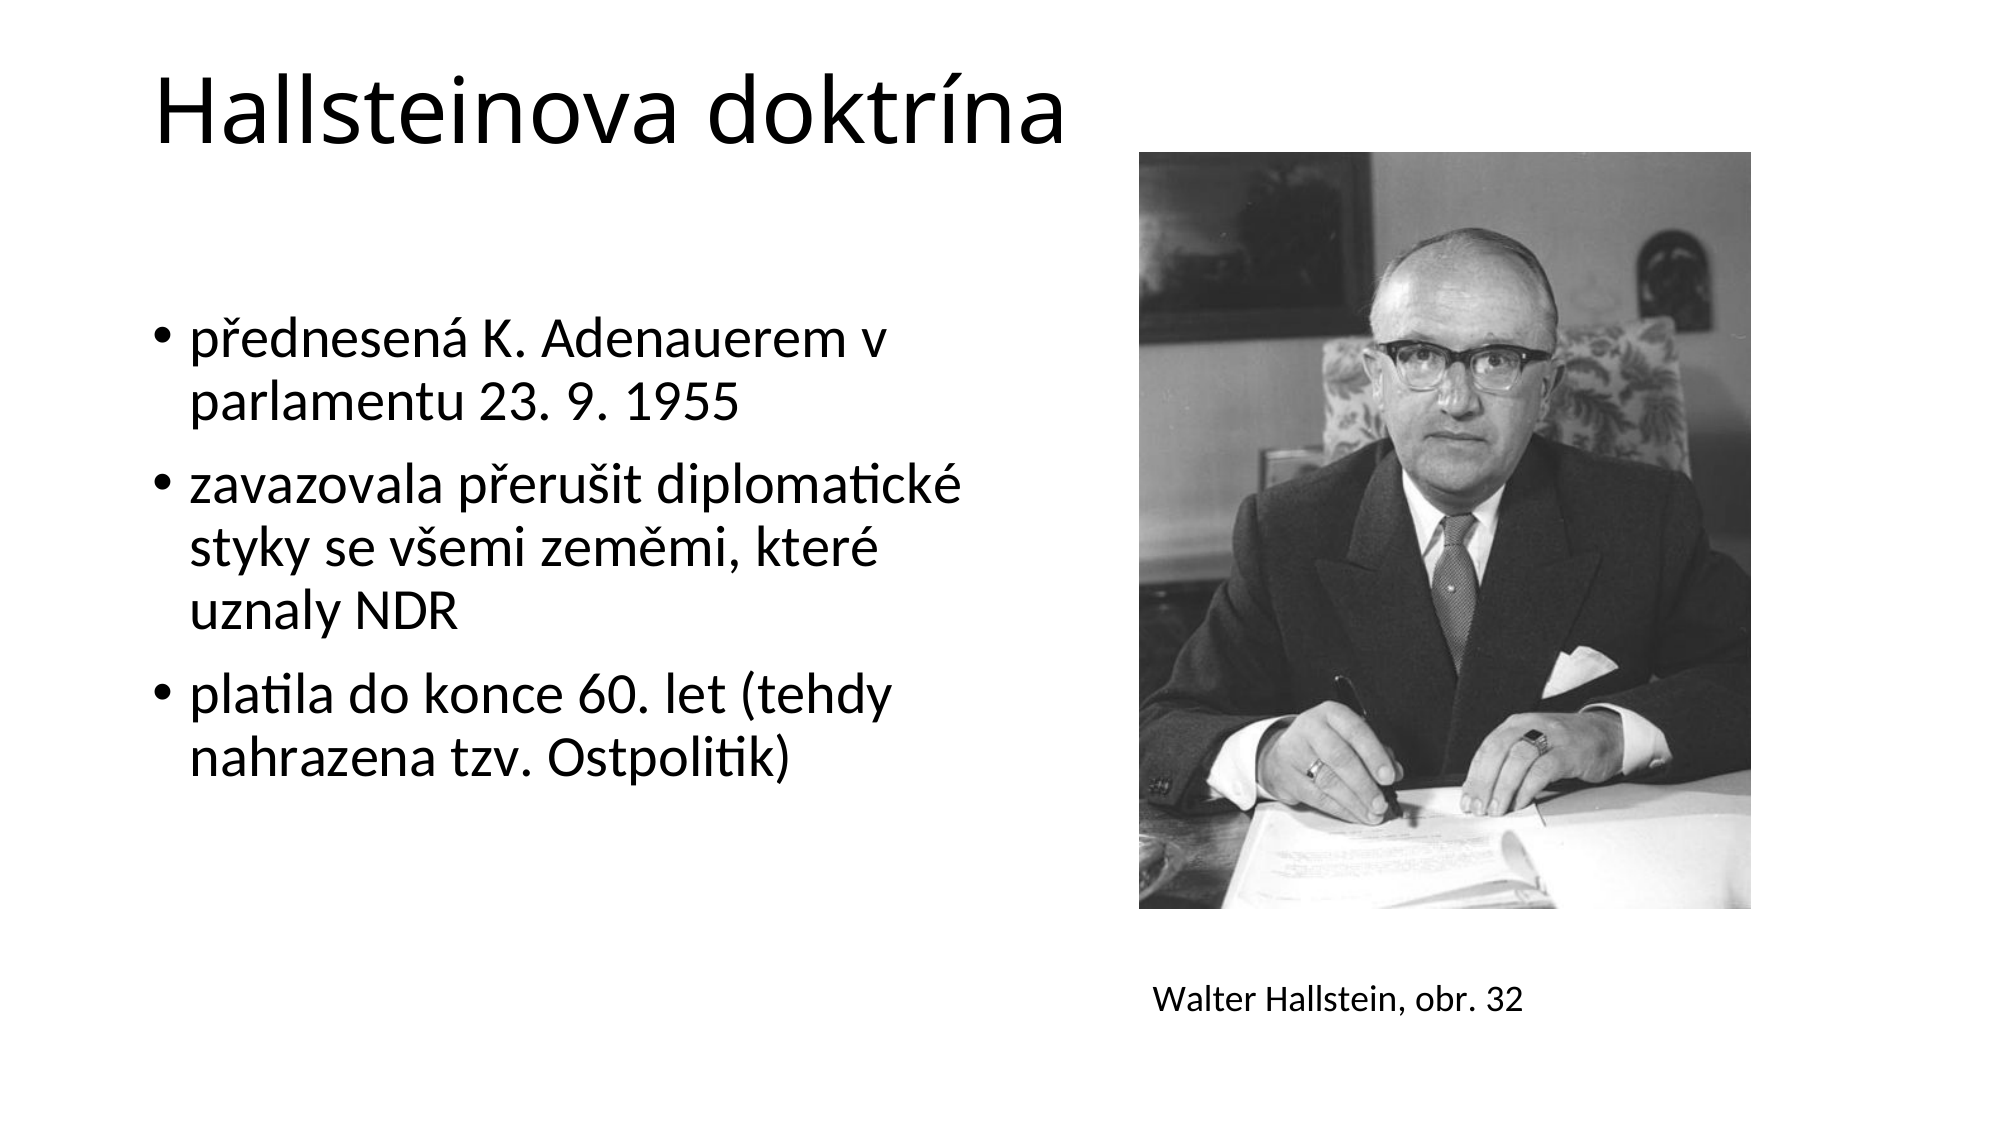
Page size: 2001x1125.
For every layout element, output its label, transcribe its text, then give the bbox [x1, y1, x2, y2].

title Hallsteinova doktrína [137, 59, 1863, 278]
text_box [1139, 152, 1751, 909]
text_box Walter Hallstein, obr. 32 [1137, 965, 1539, 1027]
list přednesená K. Adenauerem v parlamentu 23. 9. 1955 zavazovala přerušit diplomatické styky se všemi zeměmi, které uznaly NDR platila do konce 60. let (tehdy nahrazena tzv. Ostpolitik) [137, 299, 988, 1014]
